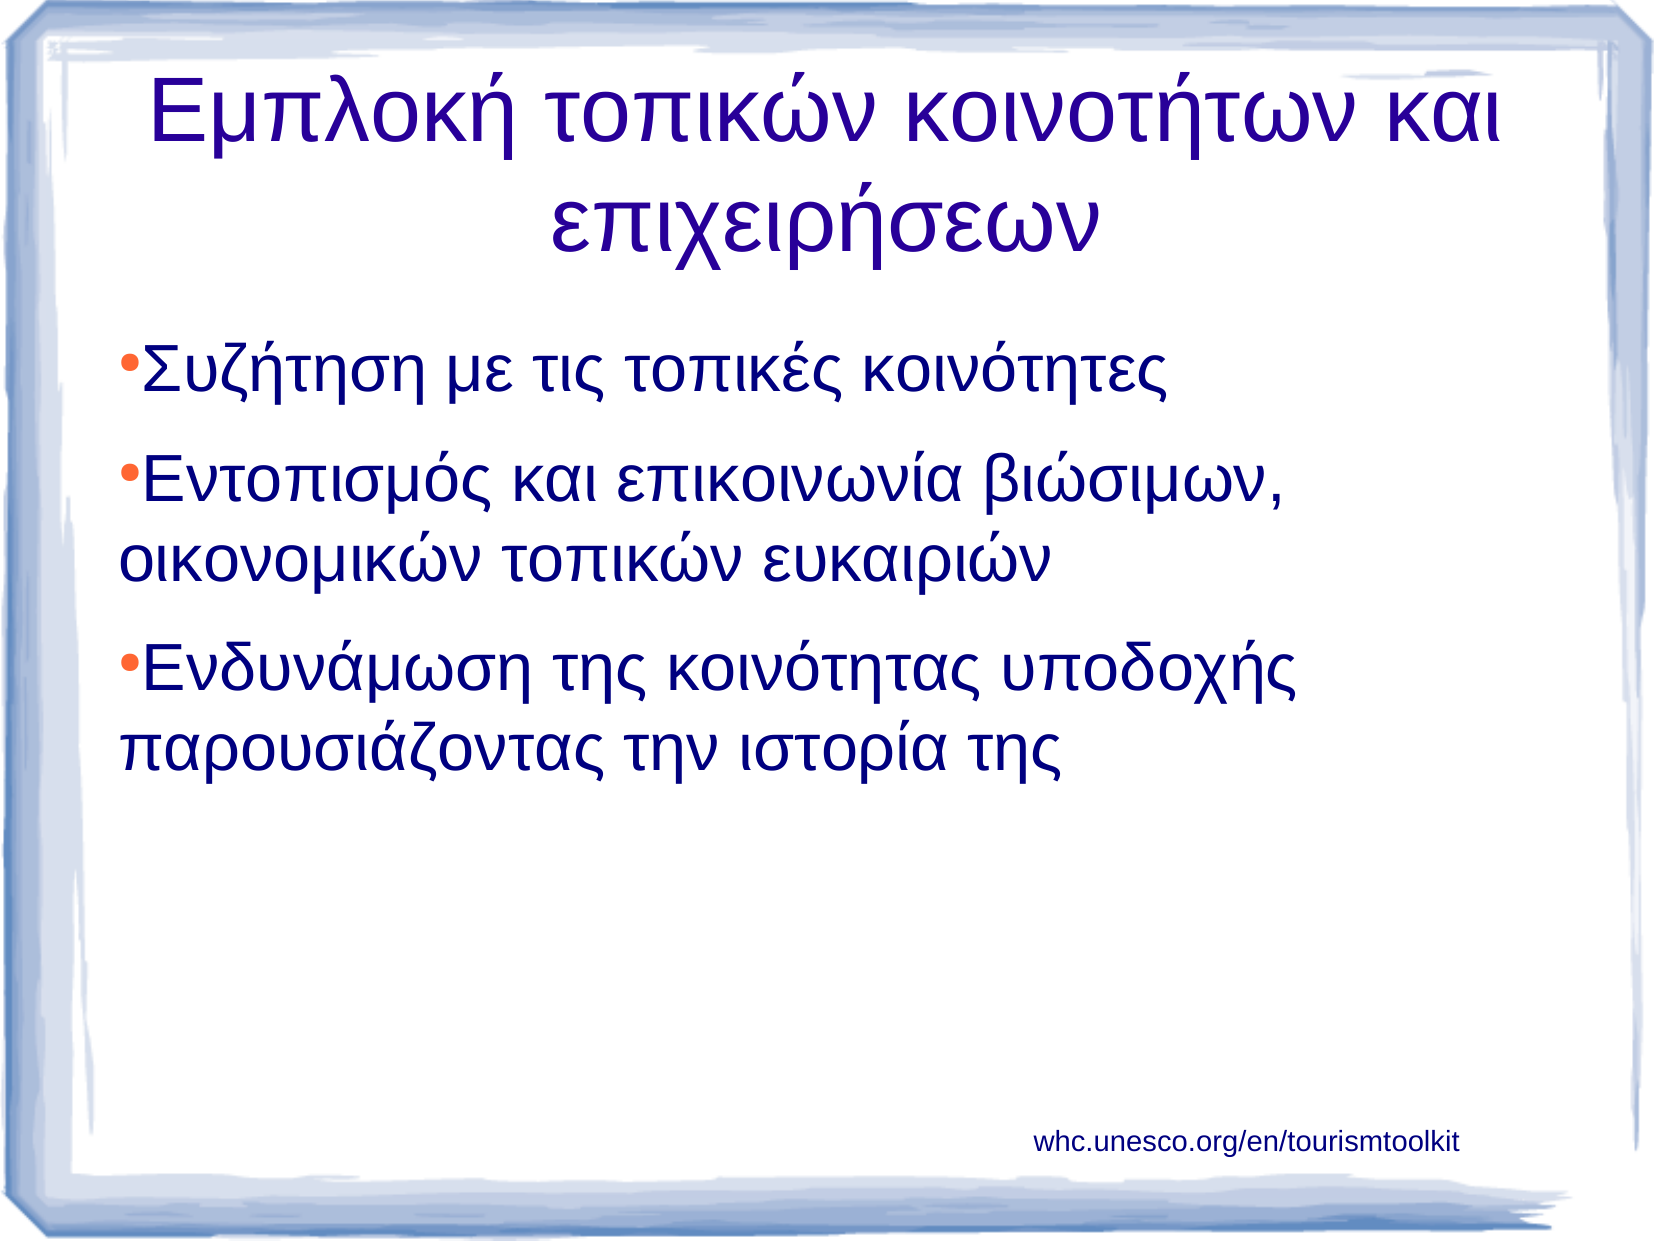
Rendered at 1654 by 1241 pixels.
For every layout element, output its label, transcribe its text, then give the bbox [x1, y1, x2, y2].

text_box whc.unesco.org/en/tourismtoolkit [1033, 1122, 1569, 1155]
list Συζήτηση με τις τοπικές κοινότητες Εντοπισμός και επικοινωνία βιώσιμων, οικονομικών τοπικών ευκαιριών Ενδυνάμωση της κοινότητας υποδοχής παρουσιάζοντας την ιστορία της [118, 324, 1571, 1004]
title Εμπλοκή τοπικών κοινοτήτων και επιχειρήσεων [82, 49, 1571, 257]
